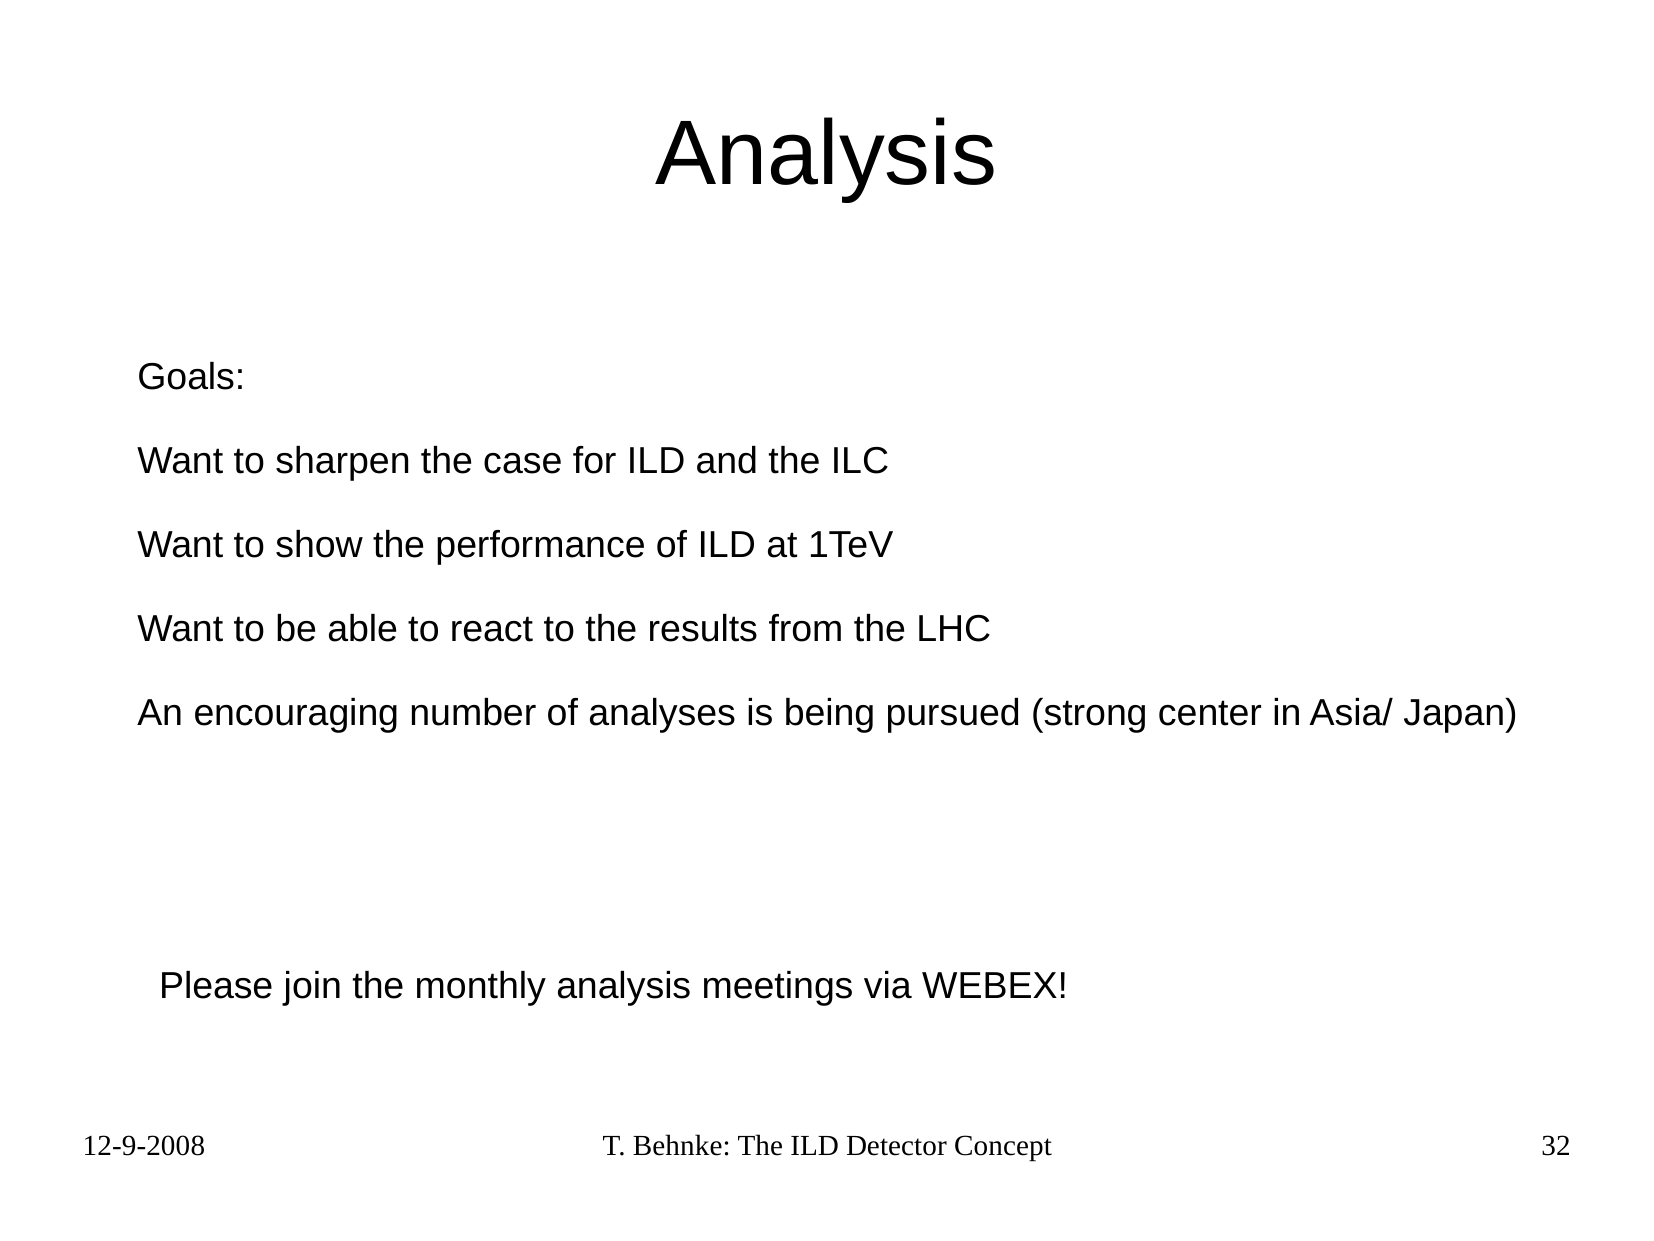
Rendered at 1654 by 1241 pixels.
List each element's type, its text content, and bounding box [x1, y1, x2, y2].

text_box Please join the monthly analysis meetings via WEBEX! [144, 957, 1082, 1015]
title Analysis [82, 49, 1571, 257]
text_box Goals: Want to sharpen the case for ILD and the ILC Want to show the performance of ILD at 1TeV Want to be able to react to the results from the LHC An encouraging number of analyses is being pursued (strong center in Asia/ Japan) [122, 348, 1533, 826]
